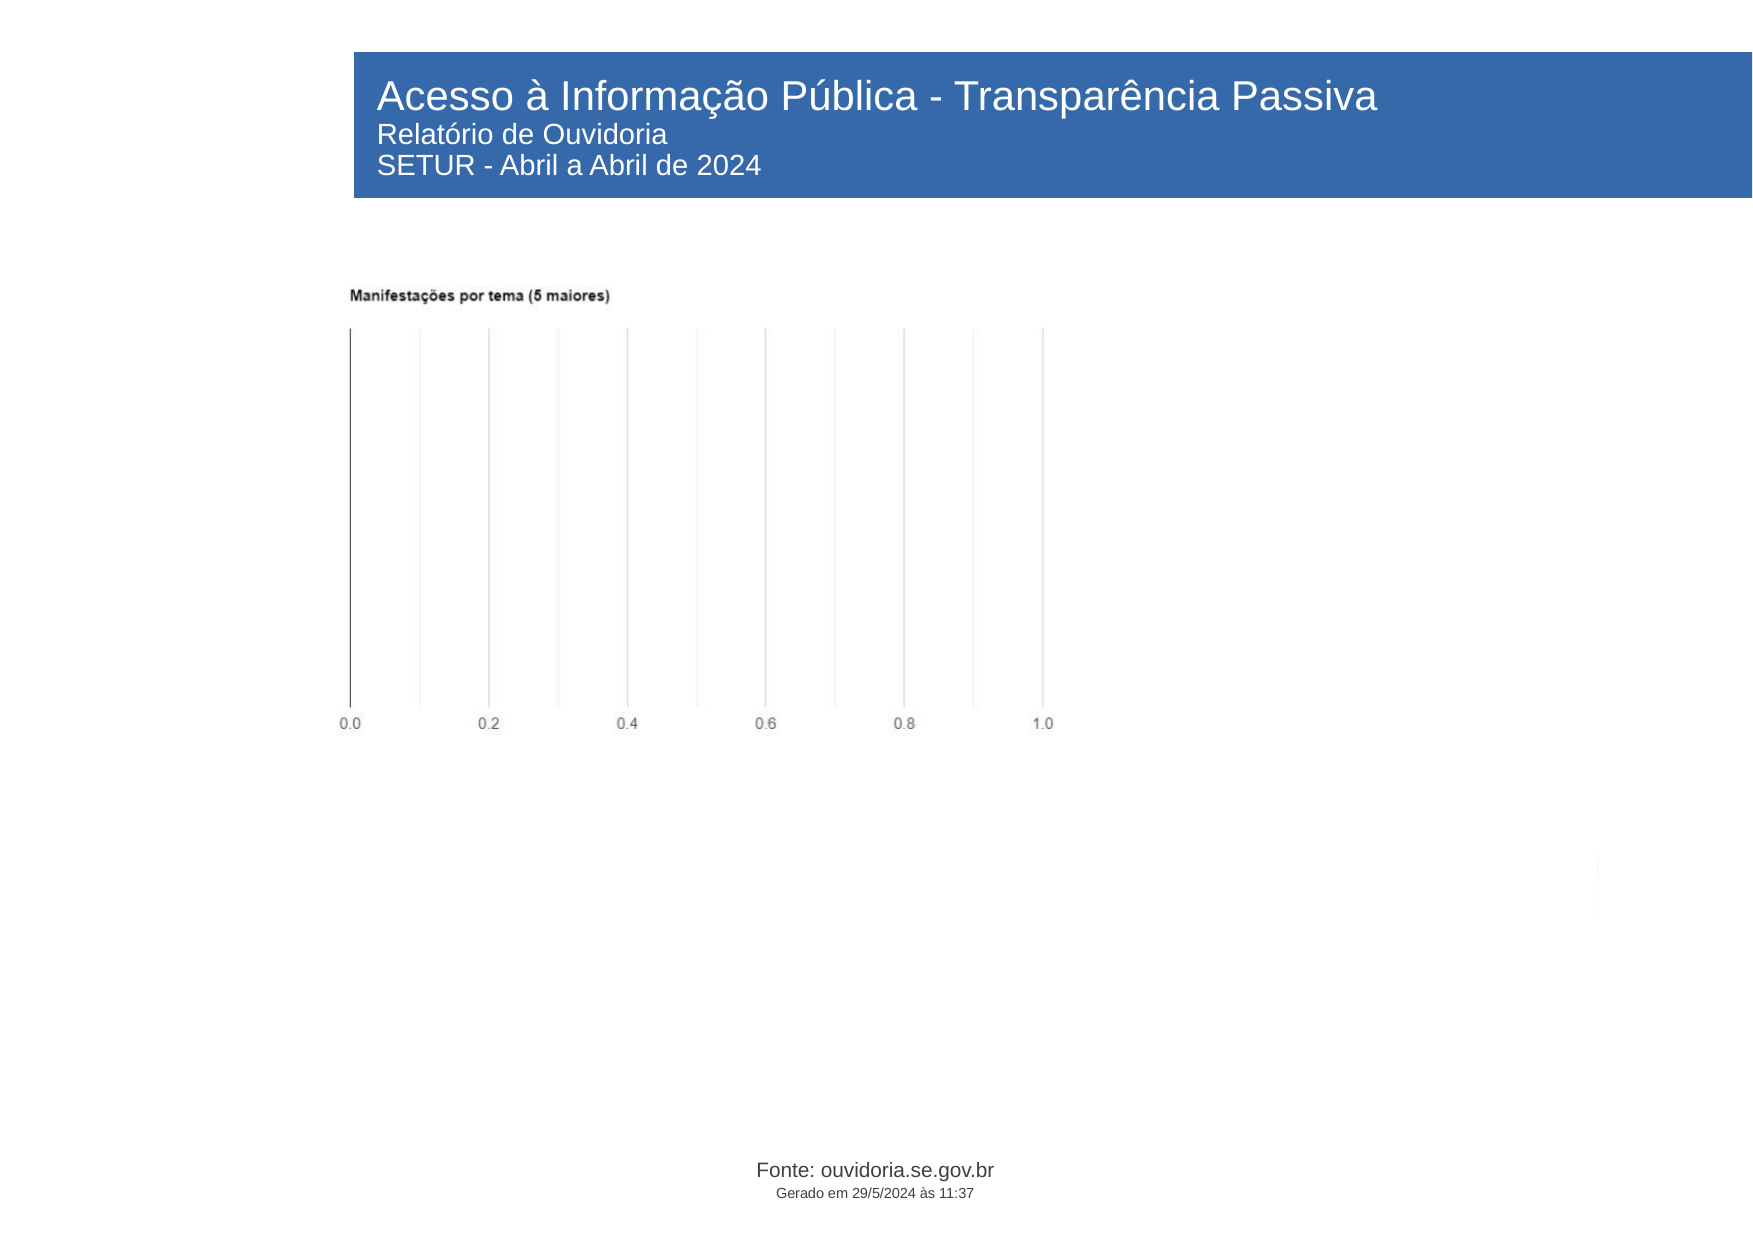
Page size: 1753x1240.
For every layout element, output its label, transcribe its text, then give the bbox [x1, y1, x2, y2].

text_box [354, 52, 1752, 198]
text_box Acesso à Informação Pública - Transparência Passiva Relatório de Ouvidoria SETUR - Abril a Abril de 2024 [376, 72, 1403, 186]
text_box Fonte: ouvidoria.se.gov.br Gerado em 29/5/2024 às 11:37 [756, 1158, 1023, 1208]
text_box [155, 211, 1599, 1028]
